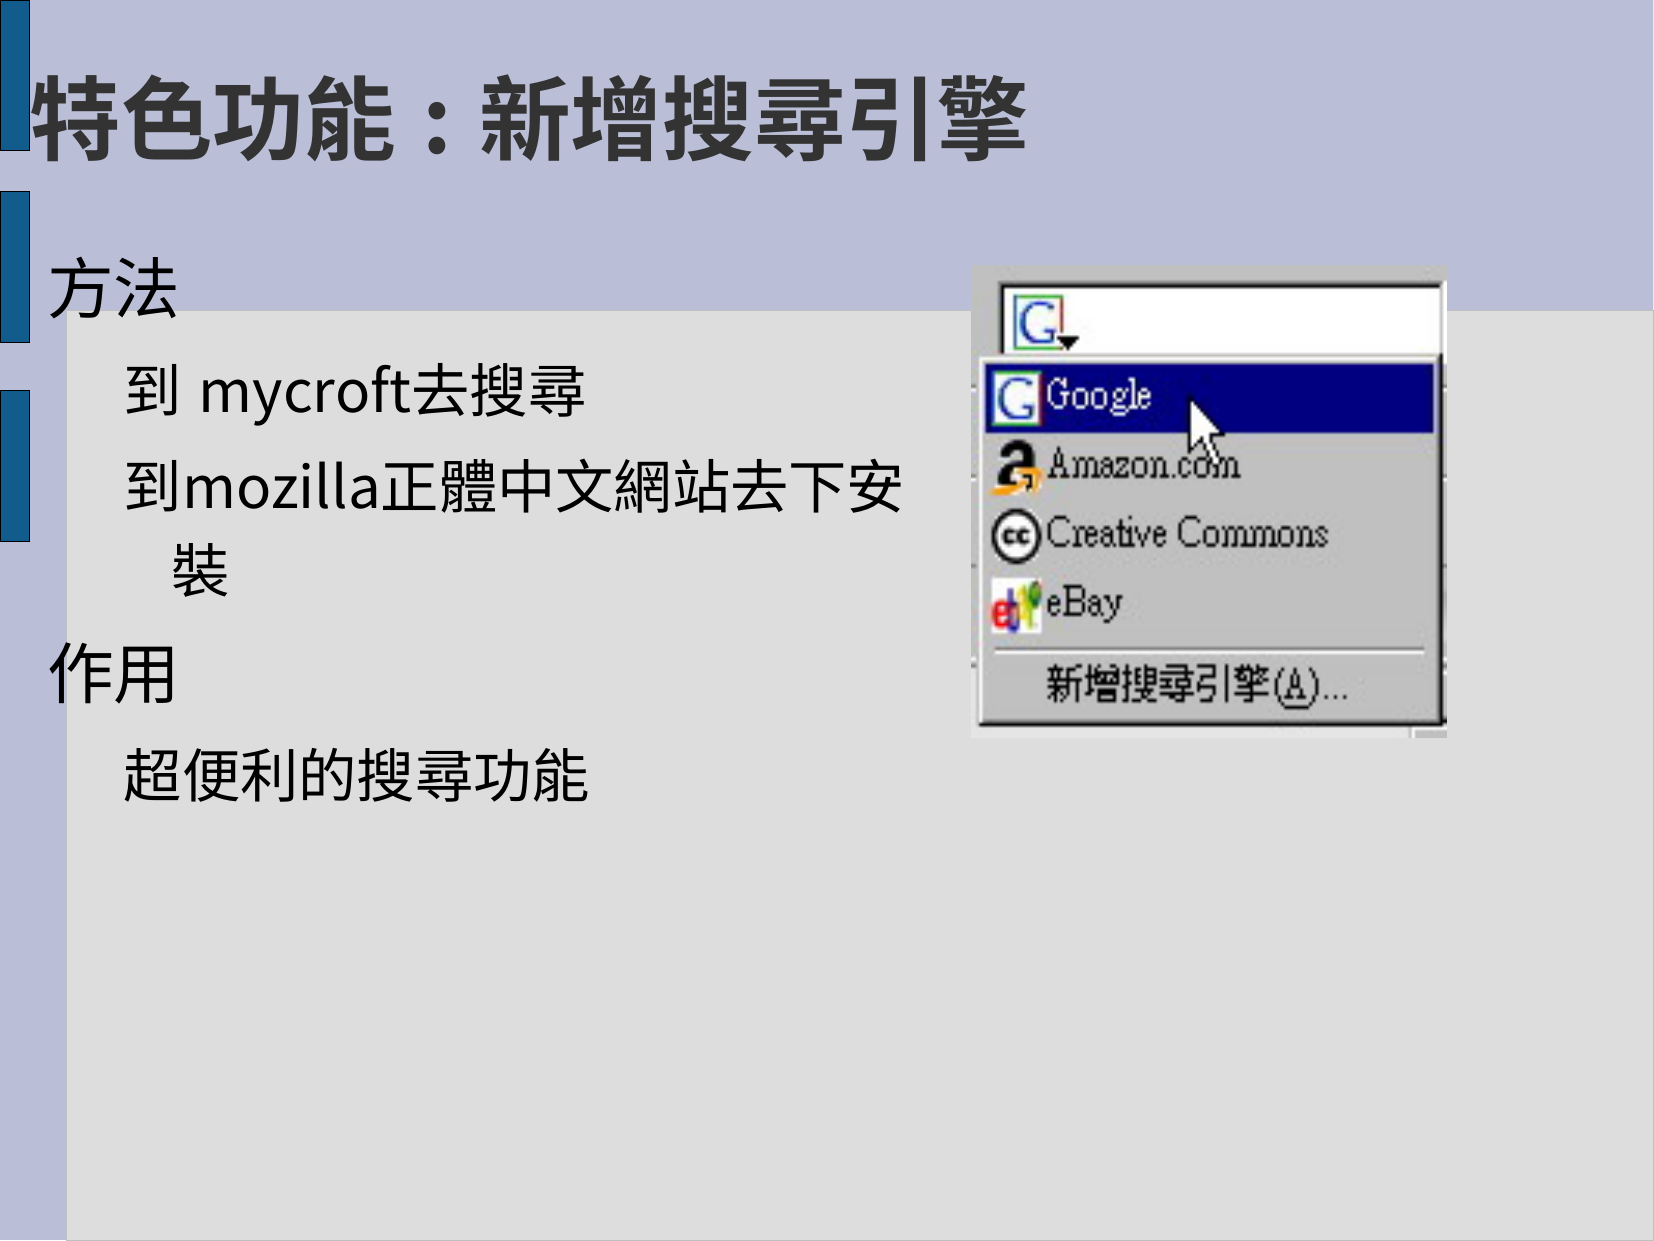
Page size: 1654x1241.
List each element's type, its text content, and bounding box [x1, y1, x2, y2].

picture [971, 265, 1447, 739]
list 方法 到mycroft去搜尋 到mozilla正體中文網站去下安裝 作用 超便利的搜尋功能 [29, 236, 916, 1152]
title 特色功能:新增搜尋引擎 [29, 49, 1506, 178]
